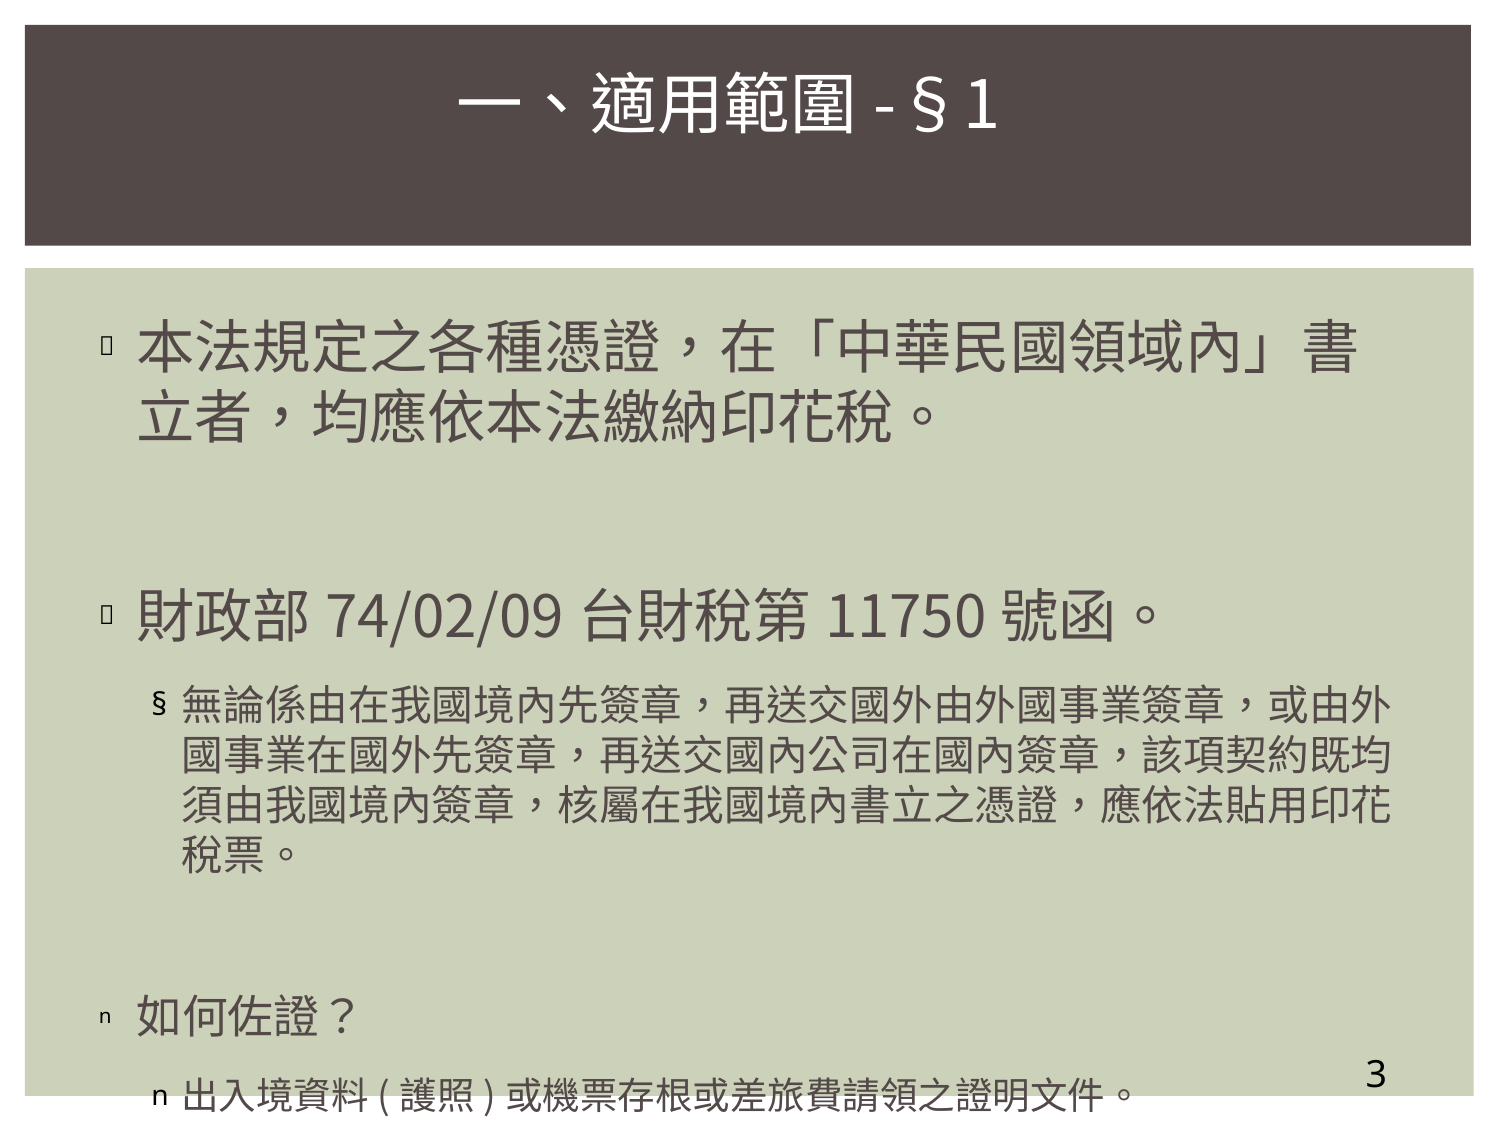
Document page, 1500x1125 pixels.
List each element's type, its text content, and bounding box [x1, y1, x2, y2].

title 一、適用範圍-§1 [41, 54, 1417, 228]
list 本法規定之各種憑證，在「中華民國領域內」書立者，均應依本法繳納印花稅。 財政部74/02/09台財稅第11750號函。 無論係由在我國境內先簽章，再送交國外由外國事業簽章，或由外國事業在國外先簽章，再送交國內公司在國內簽章，該項契約既均須由我國境內簽章，核屬在我國境內書立之憑證，應依法貼用印花稅票。 如何佐證？ 出入境資料(護照)或機票存根或差旅費請領之證明文件。 [76, 302, 1414, 1035]
slide_number <編號> [1350, 1042, 1447, 1088]
